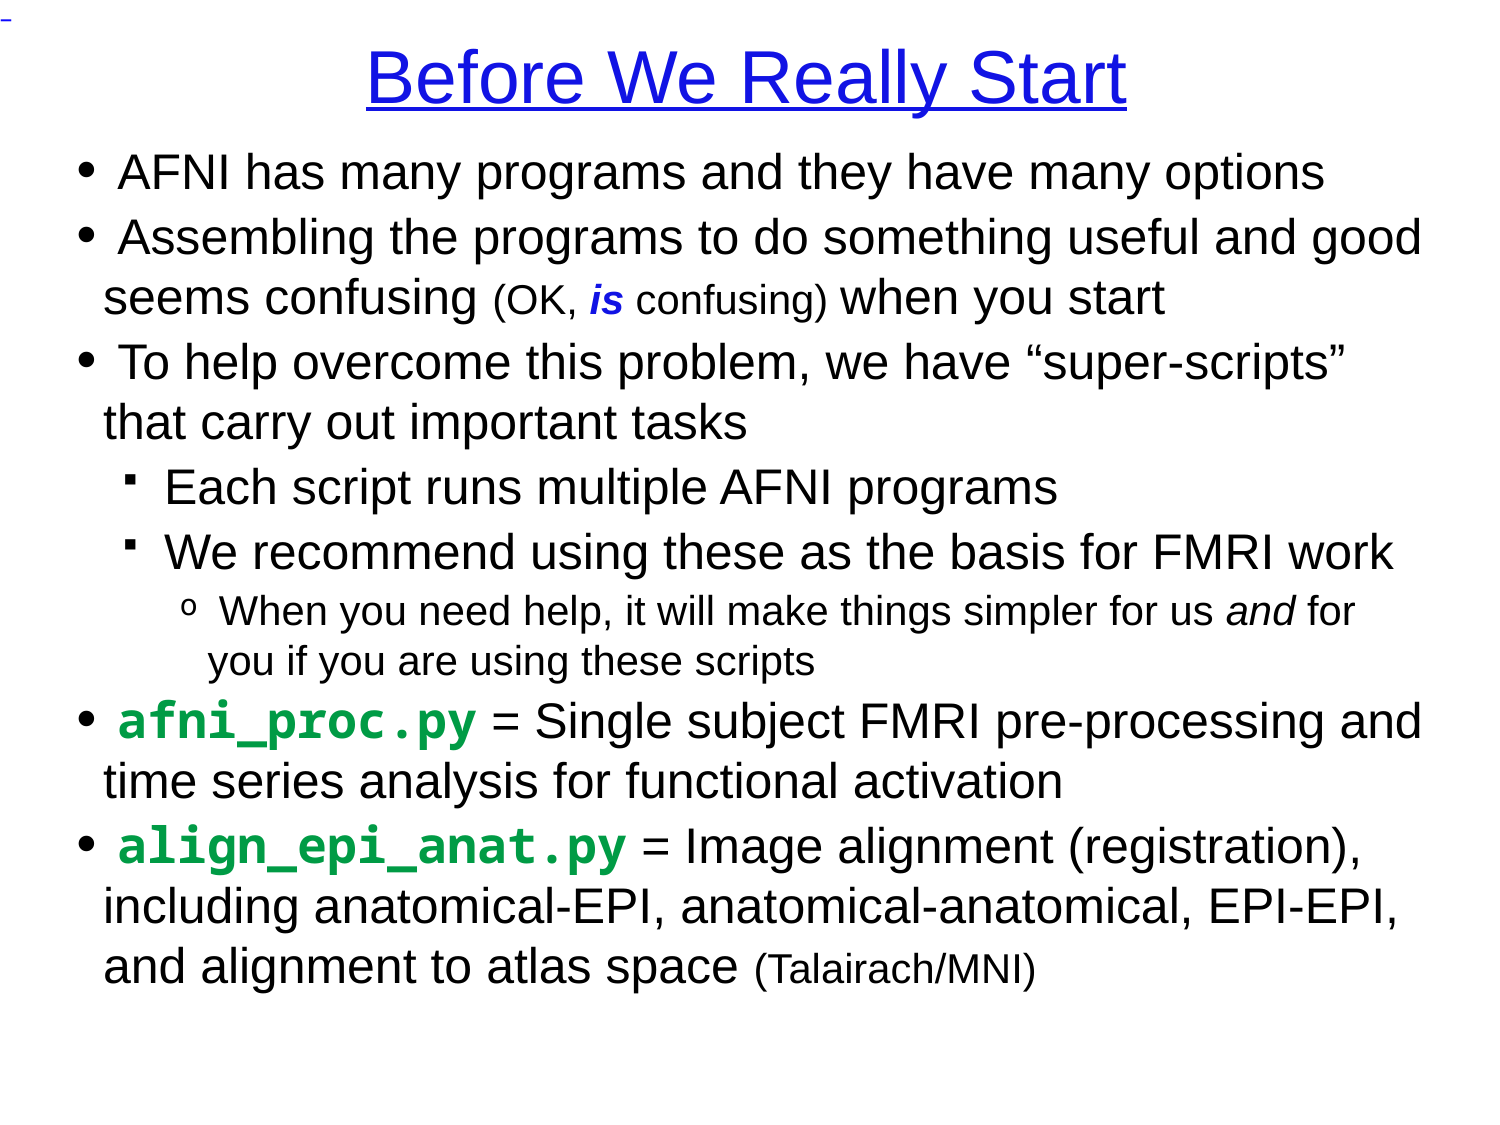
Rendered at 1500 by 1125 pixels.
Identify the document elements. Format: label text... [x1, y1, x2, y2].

title Before We Really Start [109, 10, 1385, 132]
list AFNI has many programs and they have many options Assembling the programs to do something useful and good seems confusing (OK, is confusing) when you start To help overcome this problem, we have “super-scripts” that carry out important tasks Each script runs multiple AFNI programs We recommend using these as the basis for FMRI work When you need help, it will make things simpler for us and for you if you are using these scripts afni_proc.py = Single subject FMRI pre-processing and time series analysis for functional activation align_epi_anat.py = Image alignment (registration), including anatomical-EPI, anatomical-anatomical, EPI-EPI, and alignment to atlas space (Talairach/MNI) [60, 132, 1449, 1079]
